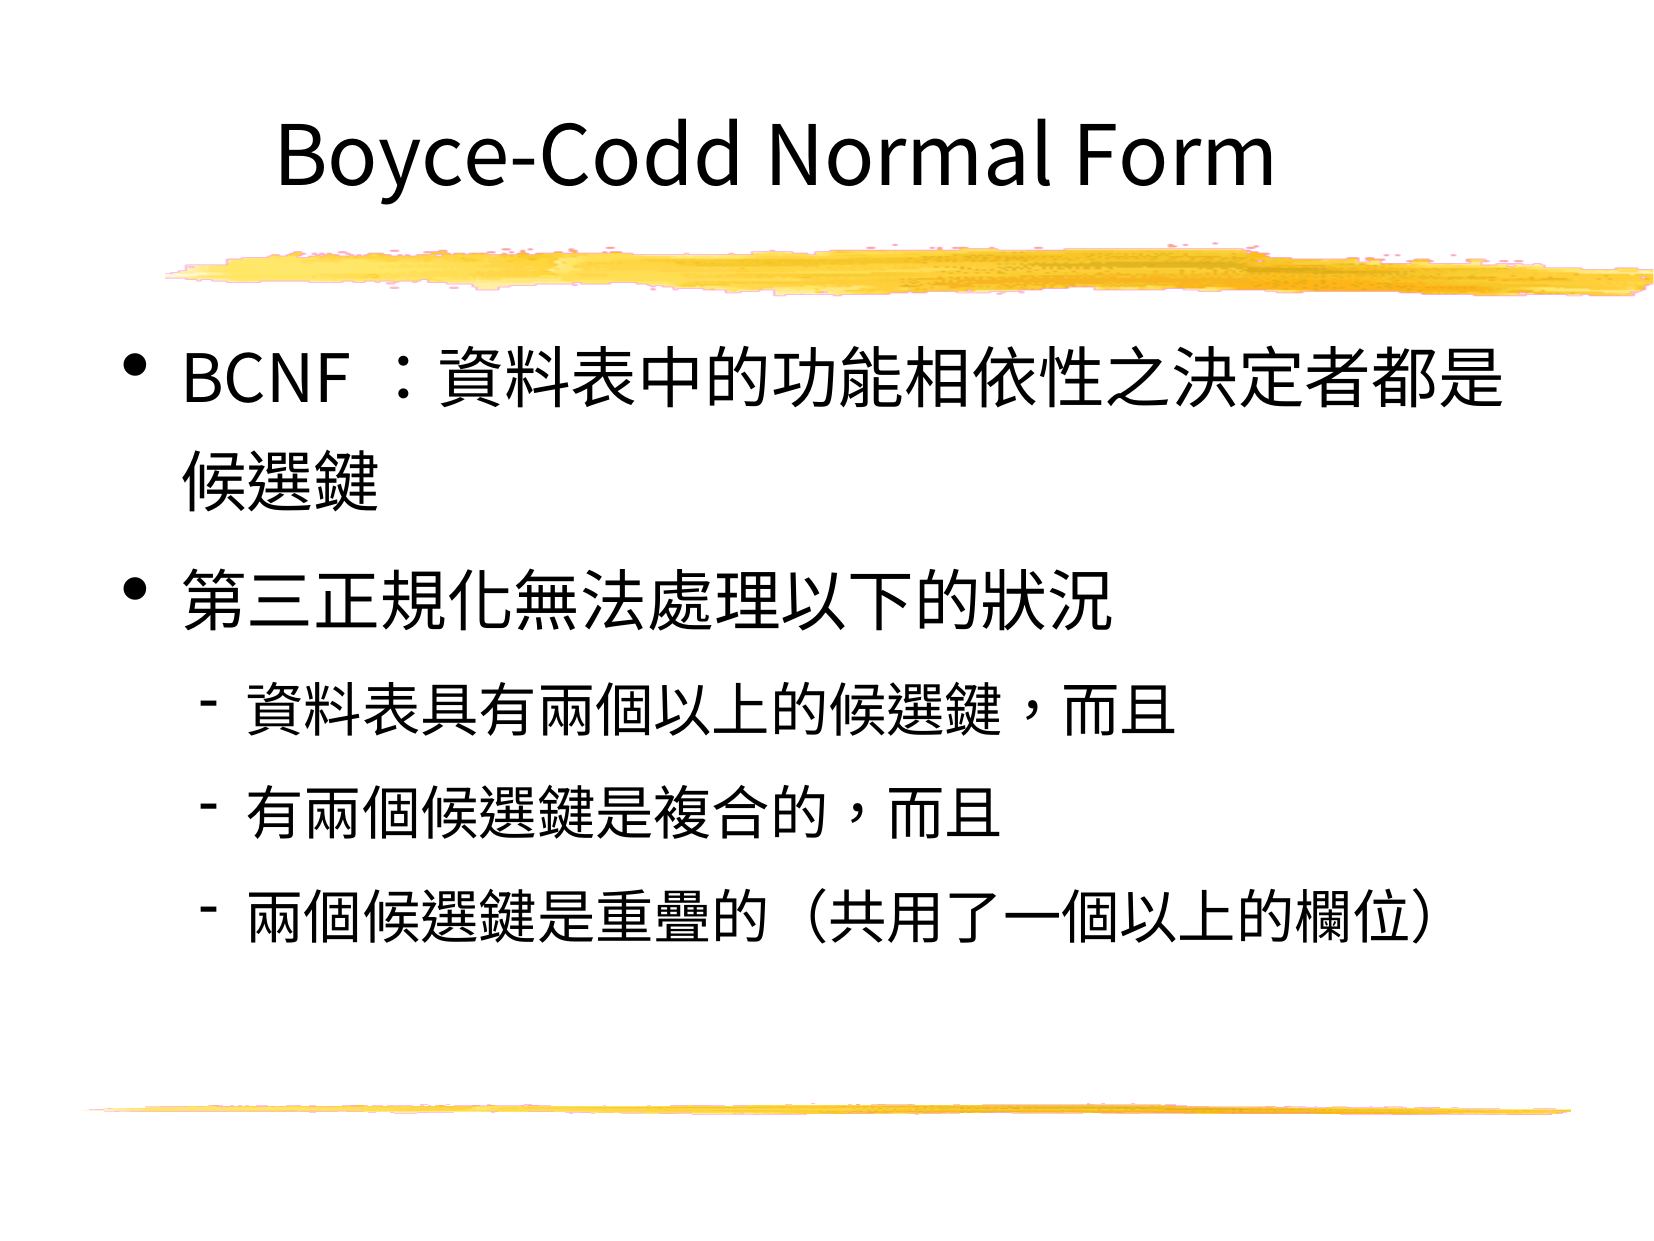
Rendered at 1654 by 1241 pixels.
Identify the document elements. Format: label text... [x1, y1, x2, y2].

picture [82, 1102, 1571, 1117]
title Boyce-Codd Normal Form [73, 39, 1479, 249]
picture [165, 237, 1654, 308]
list BCNF：資料表中的功能相依性之決定者都是候選鍵 第三正規化無法處理以下的狀況 資料表具有兩個以上的候選鍵，而且 有兩個候選鍵是複合的，而且 兩個候選鍵是重疊的（共用了一個以上的欄位） [124, 316, 1530, 1062]
